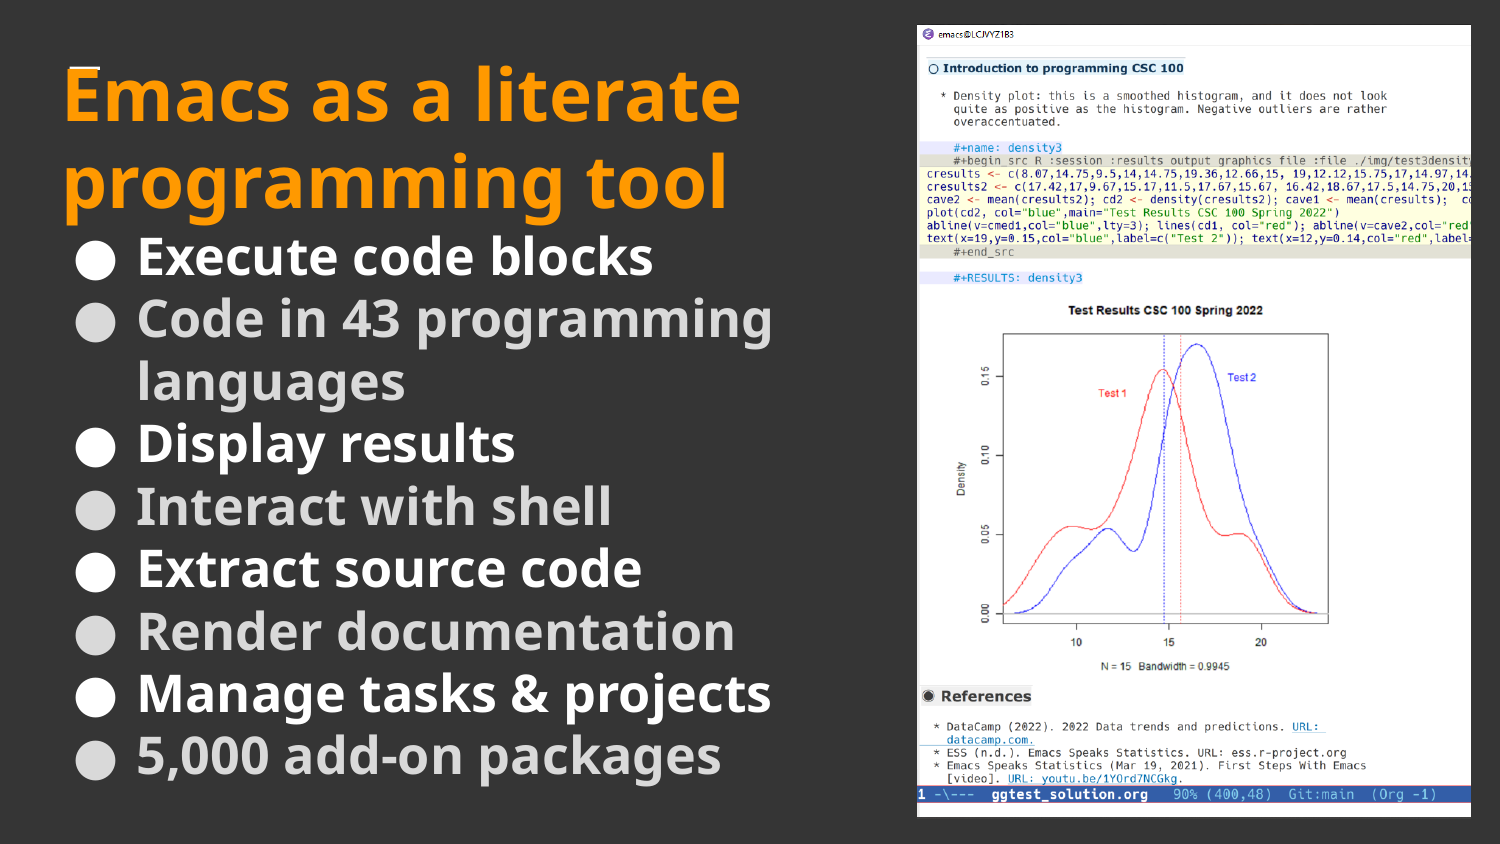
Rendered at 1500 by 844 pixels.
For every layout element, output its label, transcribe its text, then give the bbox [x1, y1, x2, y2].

picture [917, 24, 1471, 819]
title Emacs as a literate programming tool Execute code blocks Code in 43 programming languages Display results Interact with shell Extract source code Render documentation Manage tasks & projects 5,000 add-on packages [46, 24, 866, 809]
